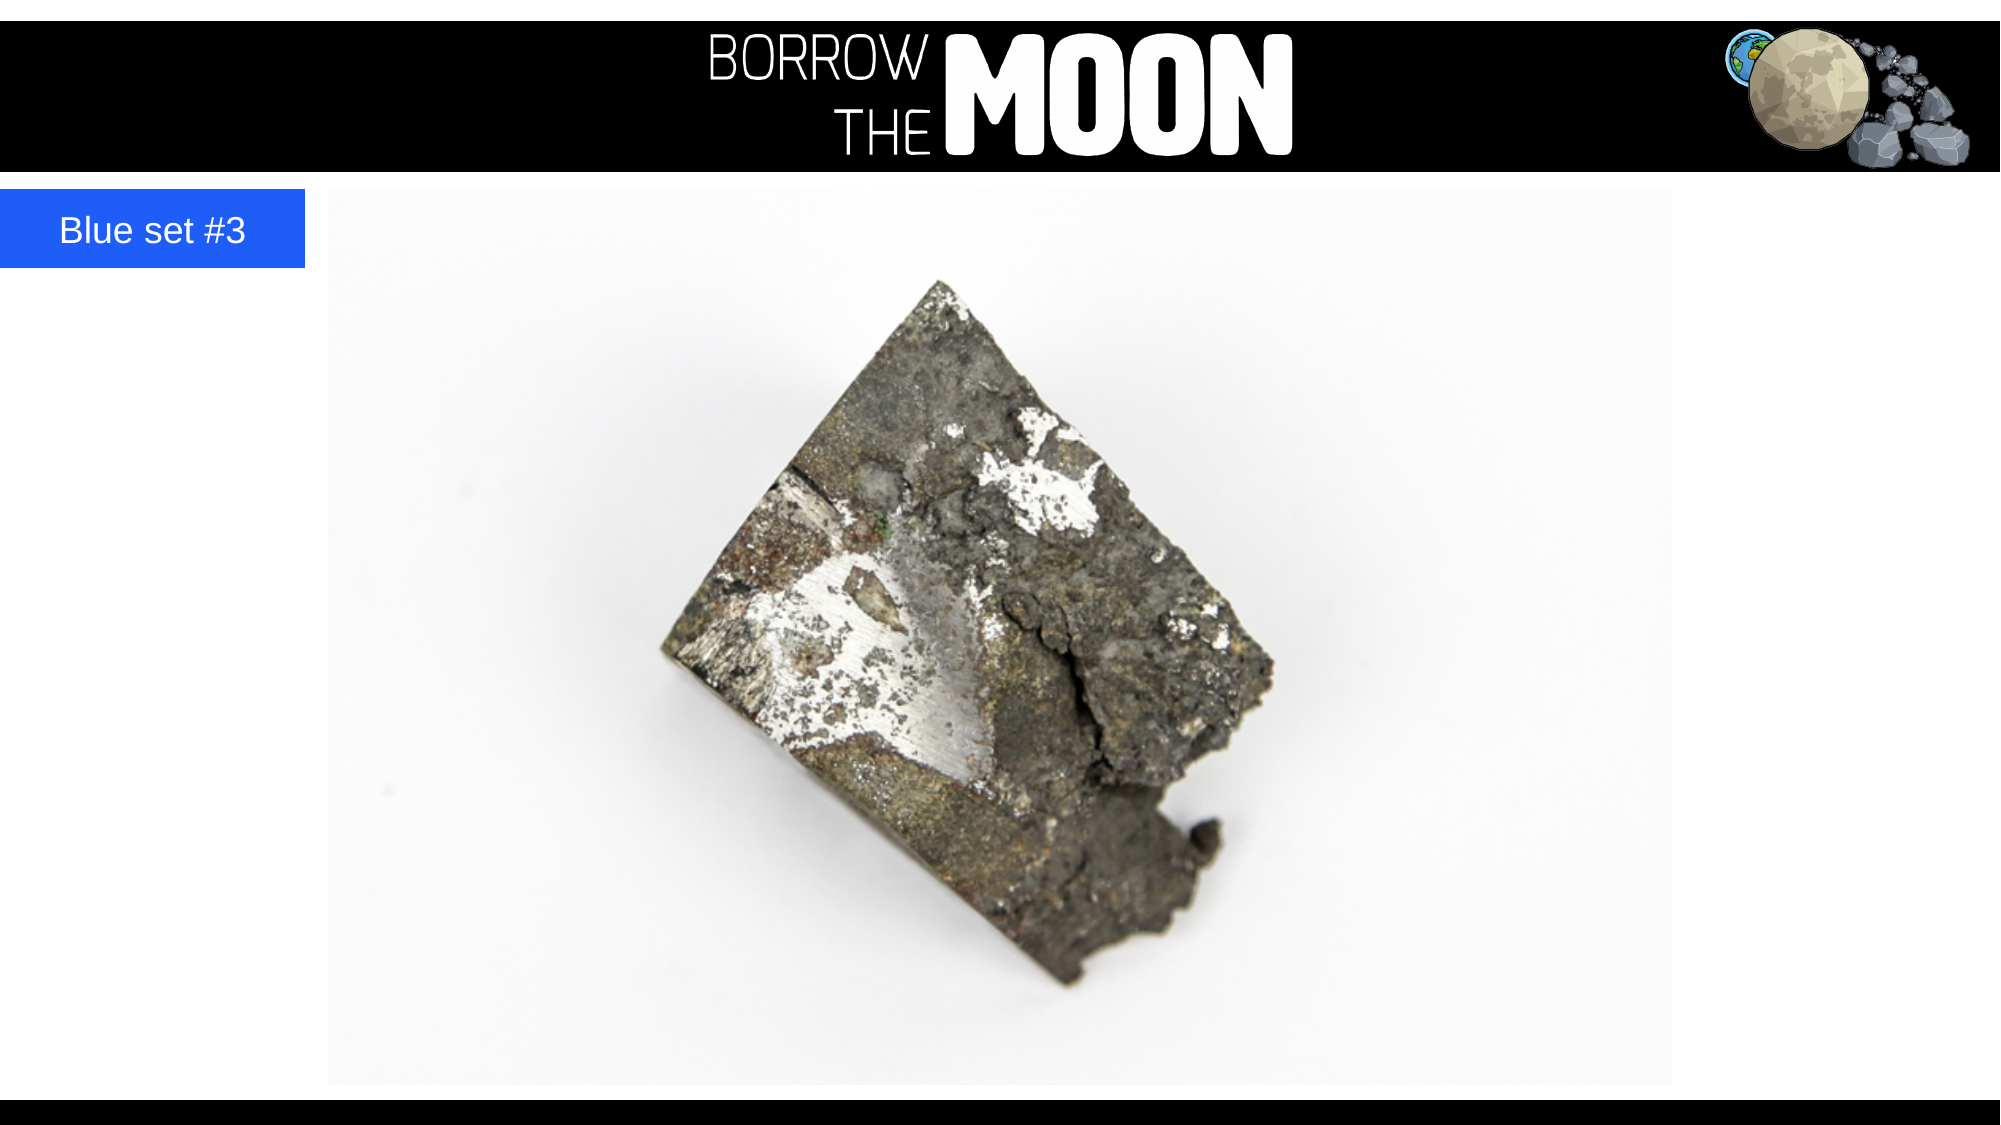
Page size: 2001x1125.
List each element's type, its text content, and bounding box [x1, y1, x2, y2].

picture [328, 189, 1672, 1085]
text_box Blue set #3 [0, 189, 305, 268]
